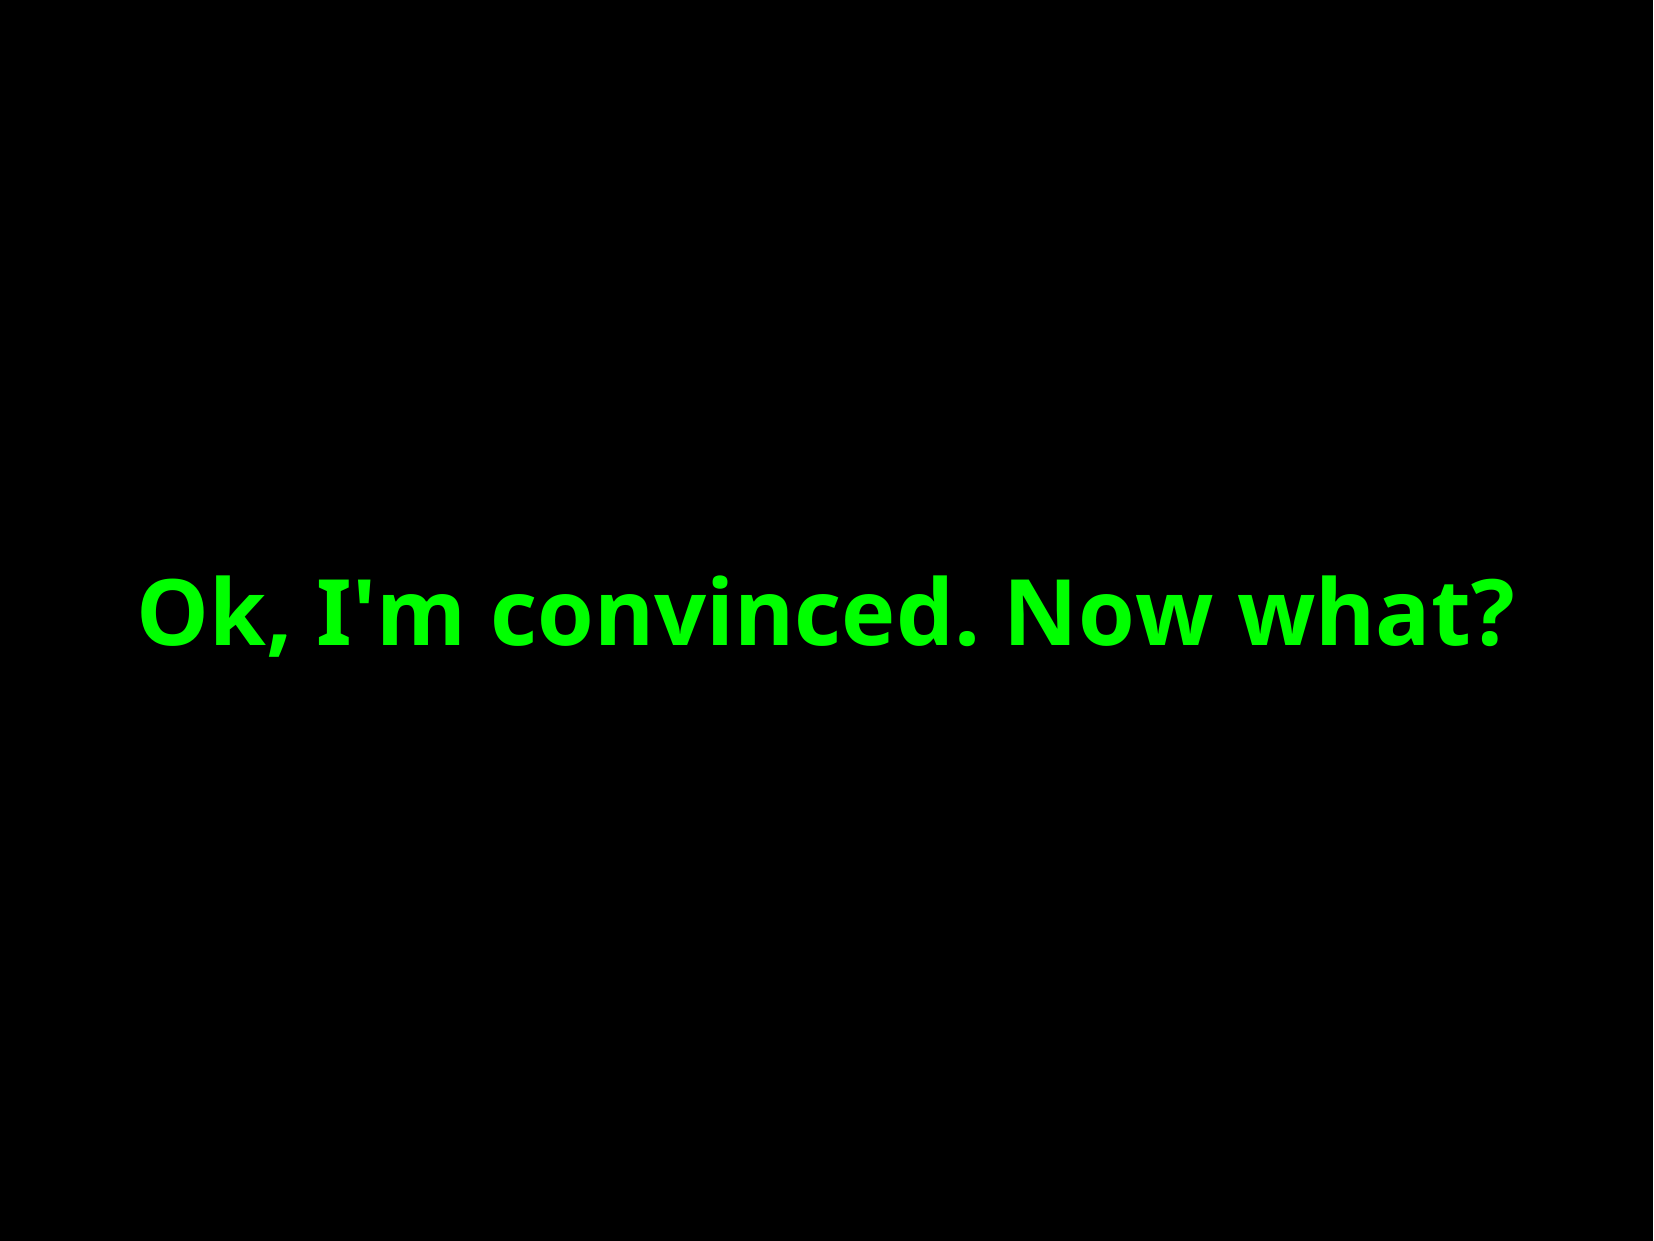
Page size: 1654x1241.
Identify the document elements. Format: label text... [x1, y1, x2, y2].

title Ok, I'm convinced. Now what? [82, 136, 1571, 1084]
